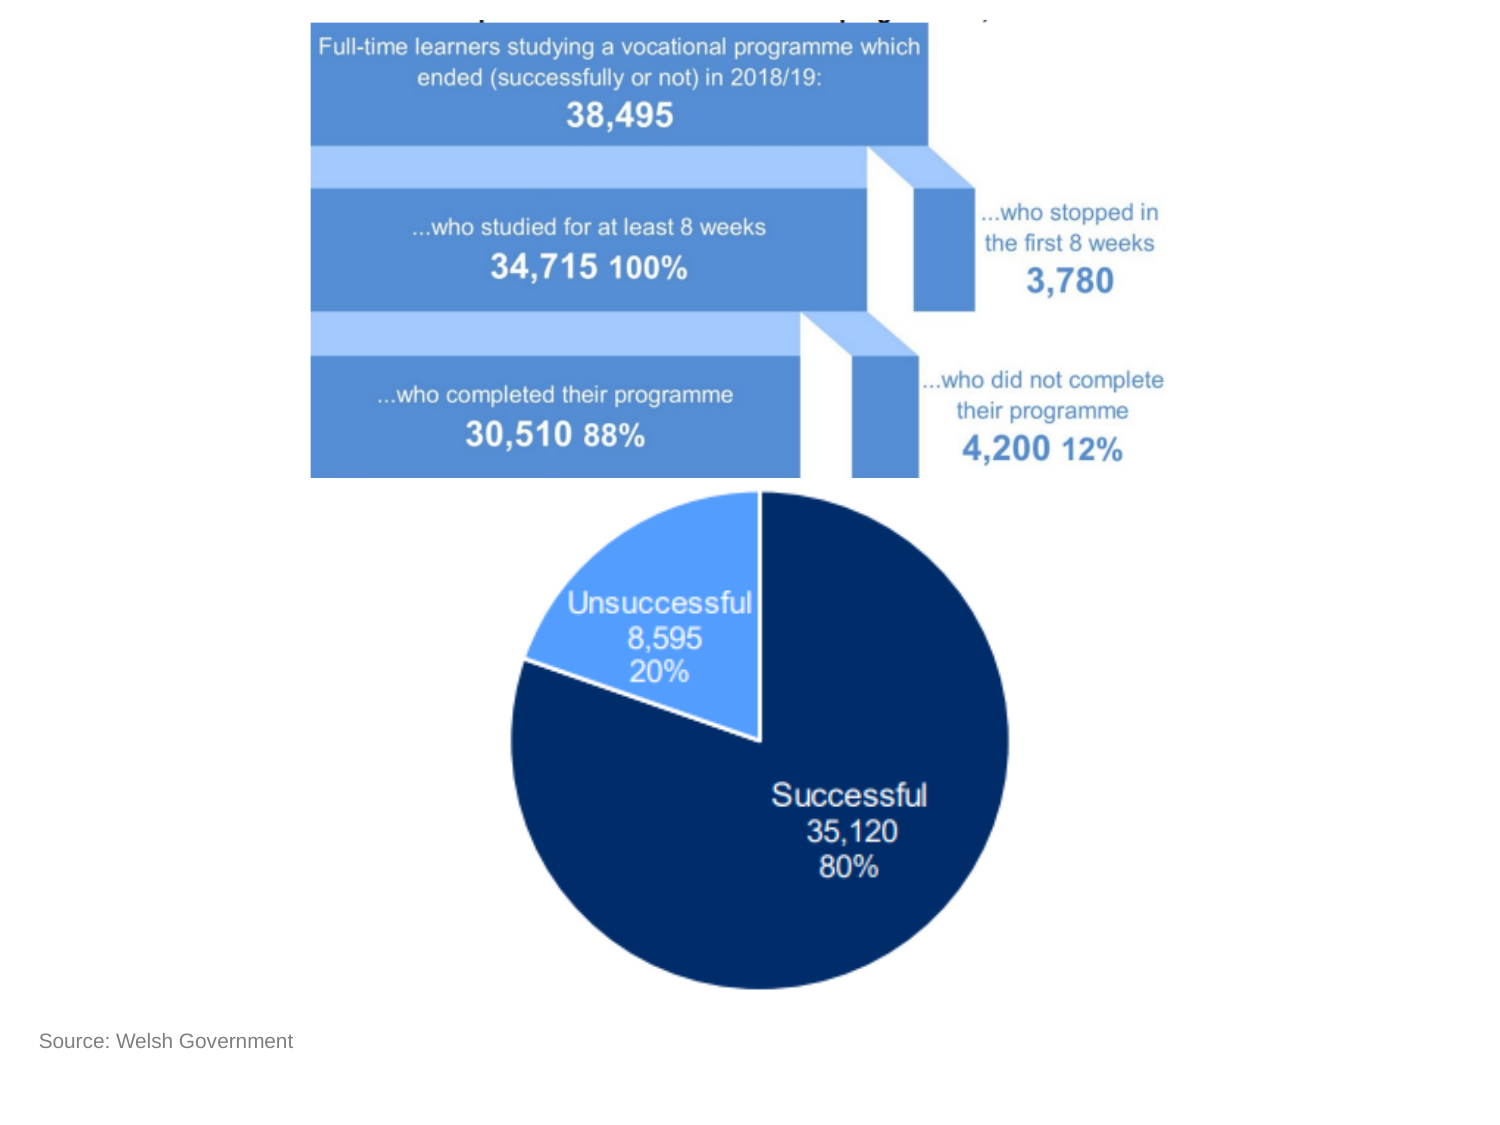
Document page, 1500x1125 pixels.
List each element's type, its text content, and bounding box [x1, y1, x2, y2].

picture [424, 481, 1076, 1020]
picture [308, 20, 1192, 478]
text_box Source: Welsh Government [23, 1020, 1478, 1061]
